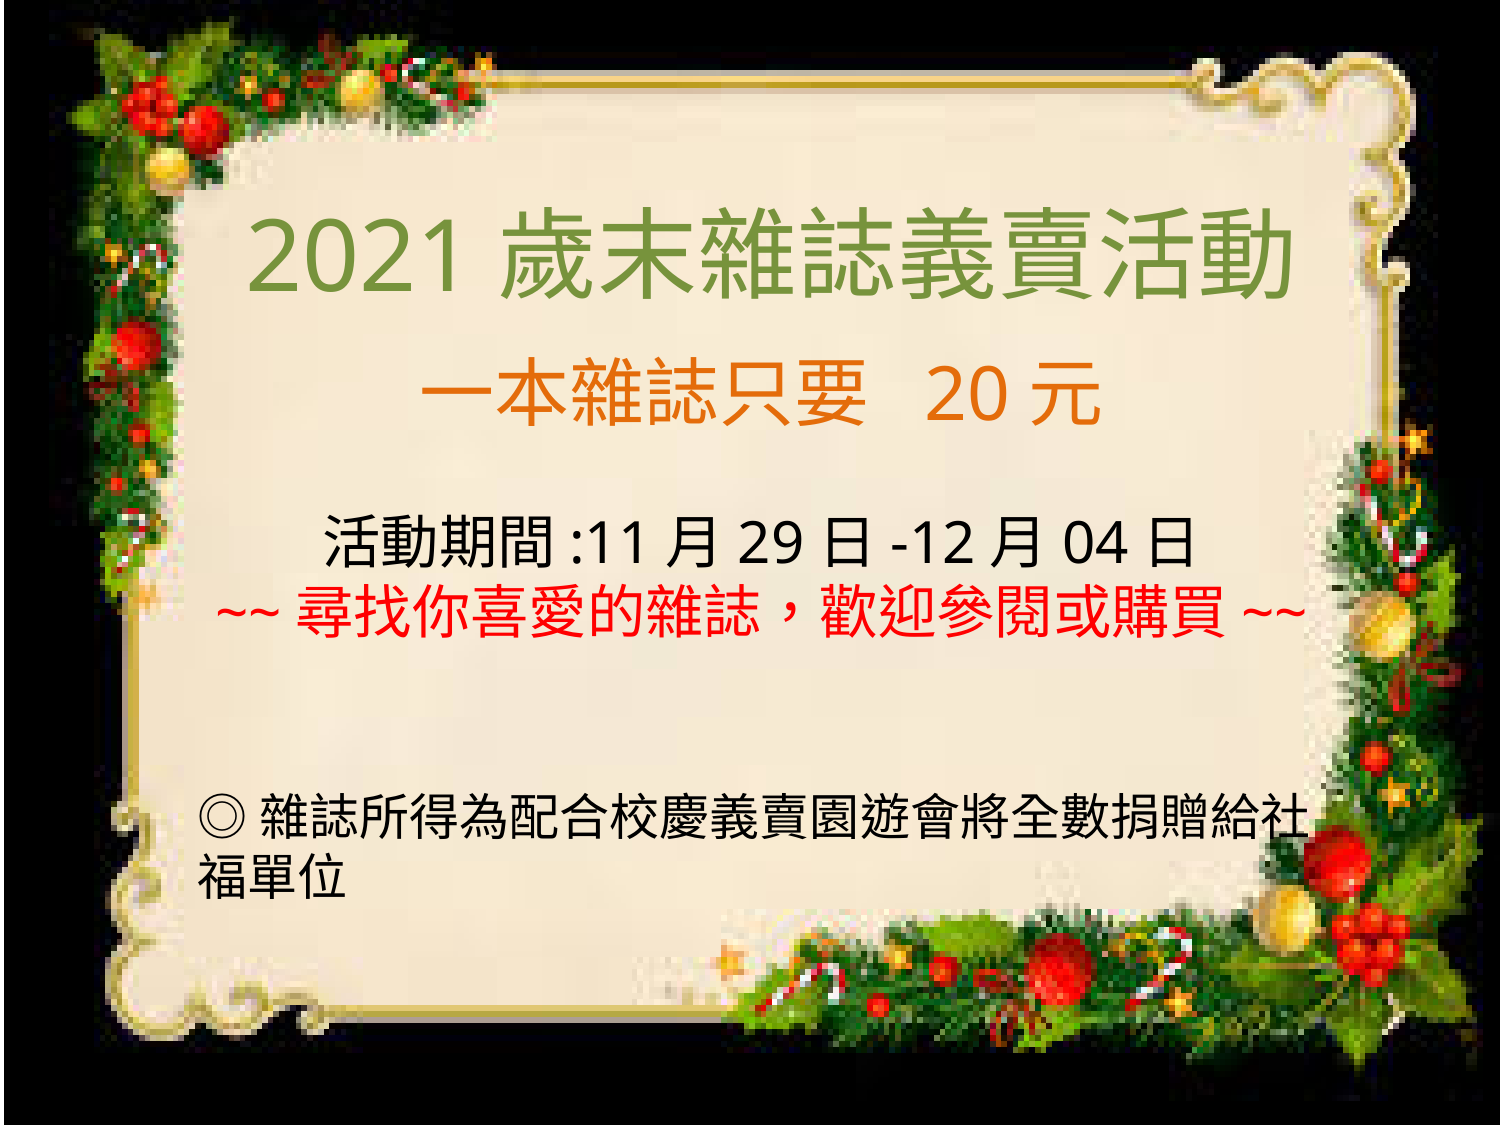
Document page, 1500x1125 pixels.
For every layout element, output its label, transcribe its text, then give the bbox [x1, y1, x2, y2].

text_box 一本雜誌只要 20元 活動期間:11月29日-12月04日 ~~尋找你喜愛的雜誌，歡迎參閱或購買~~ ◎雜誌所得為配合校慶義賣園遊會將全數捐贈給社福單位 [182, 338, 1341, 983]
text_box 2021歲末雜誌義賣活動 [230, 184, 1353, 320]
picture [5, 0, 1500, 1125]
